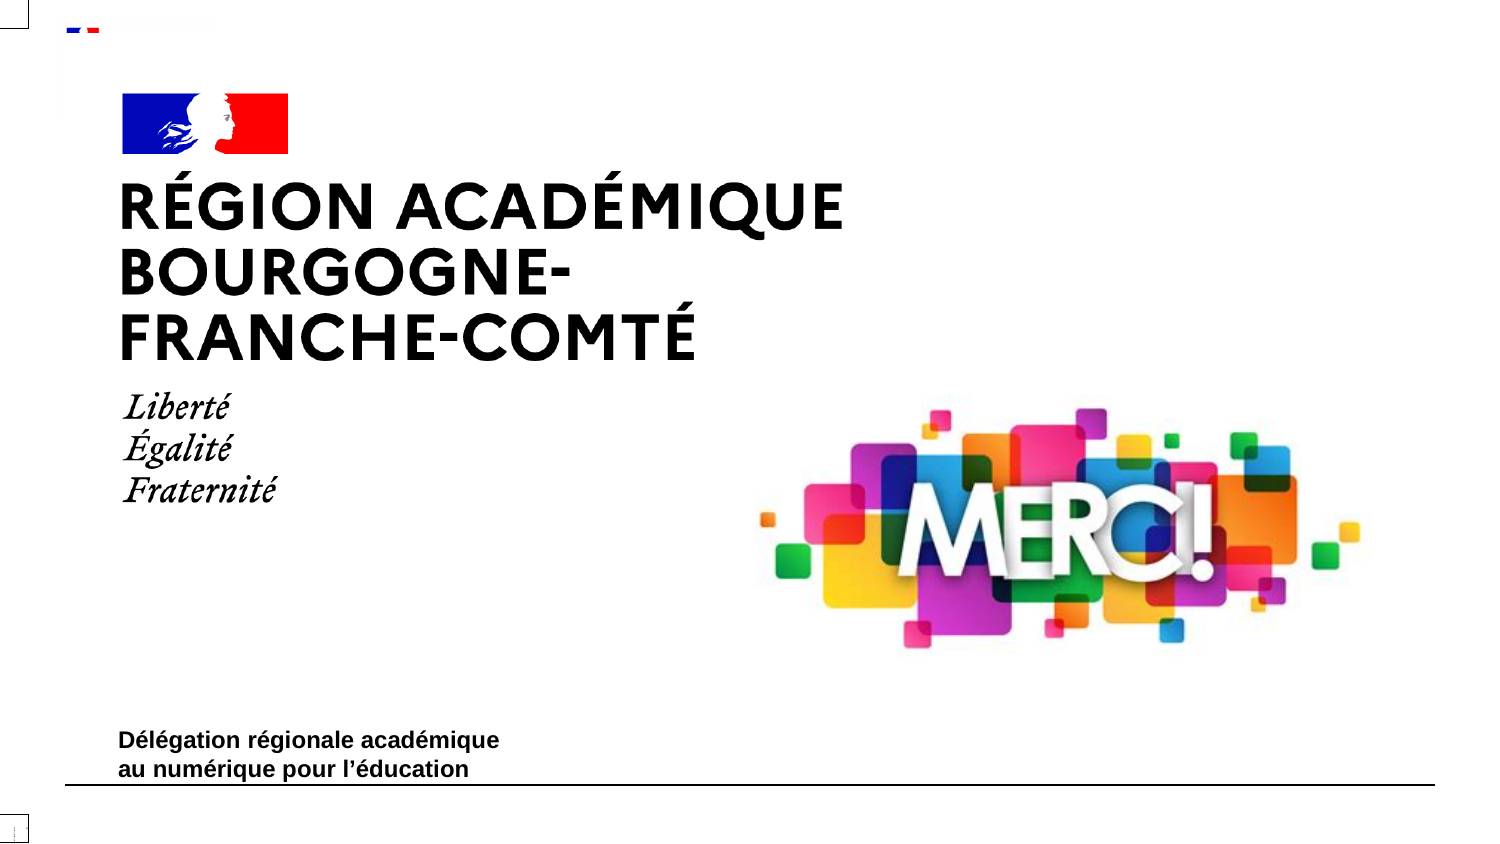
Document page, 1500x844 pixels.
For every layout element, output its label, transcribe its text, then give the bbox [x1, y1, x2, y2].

picture [55, 16, 1411, 708]
text_box <numéro> [0, 814, 29, 843]
text_box Délégation régionale académique au numérique pour l’éducation [118, 717, 649, 790]
